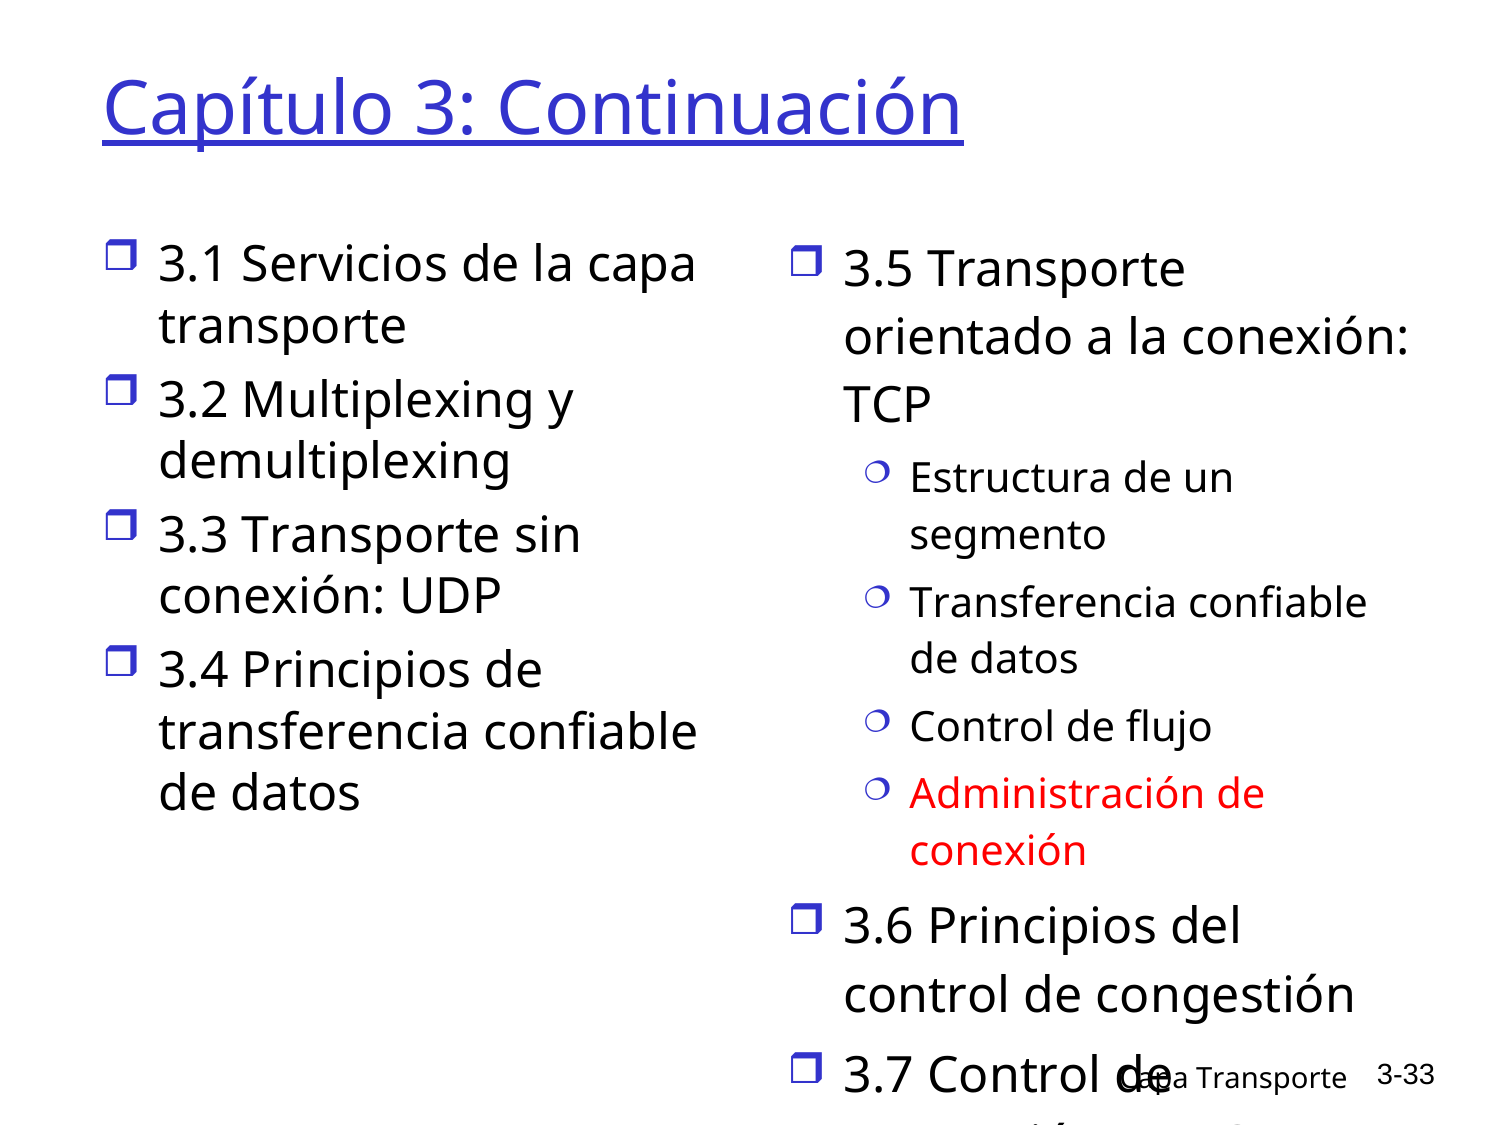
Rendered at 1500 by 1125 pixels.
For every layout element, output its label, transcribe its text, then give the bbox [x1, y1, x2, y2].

title Capítulo 3: Continuación [87, 15, 1426, 196]
list 3.5 Transporte orientado a la conexión: TCP Estructura de un segmento Transferencia confiable de datos Control de flujo Administración de conexión 3.6 Principios del control de congestión 3.7 Control de congestión en TCP [772, 224, 1426, 1060]
list 3.1 Servicios de la capa transporte 3.2 Multiplexing y demultiplexing 3.3 Transporte sin conexión: UDP 3.4 Principios de transferencia confiable de datos [87, 224, 741, 983]
